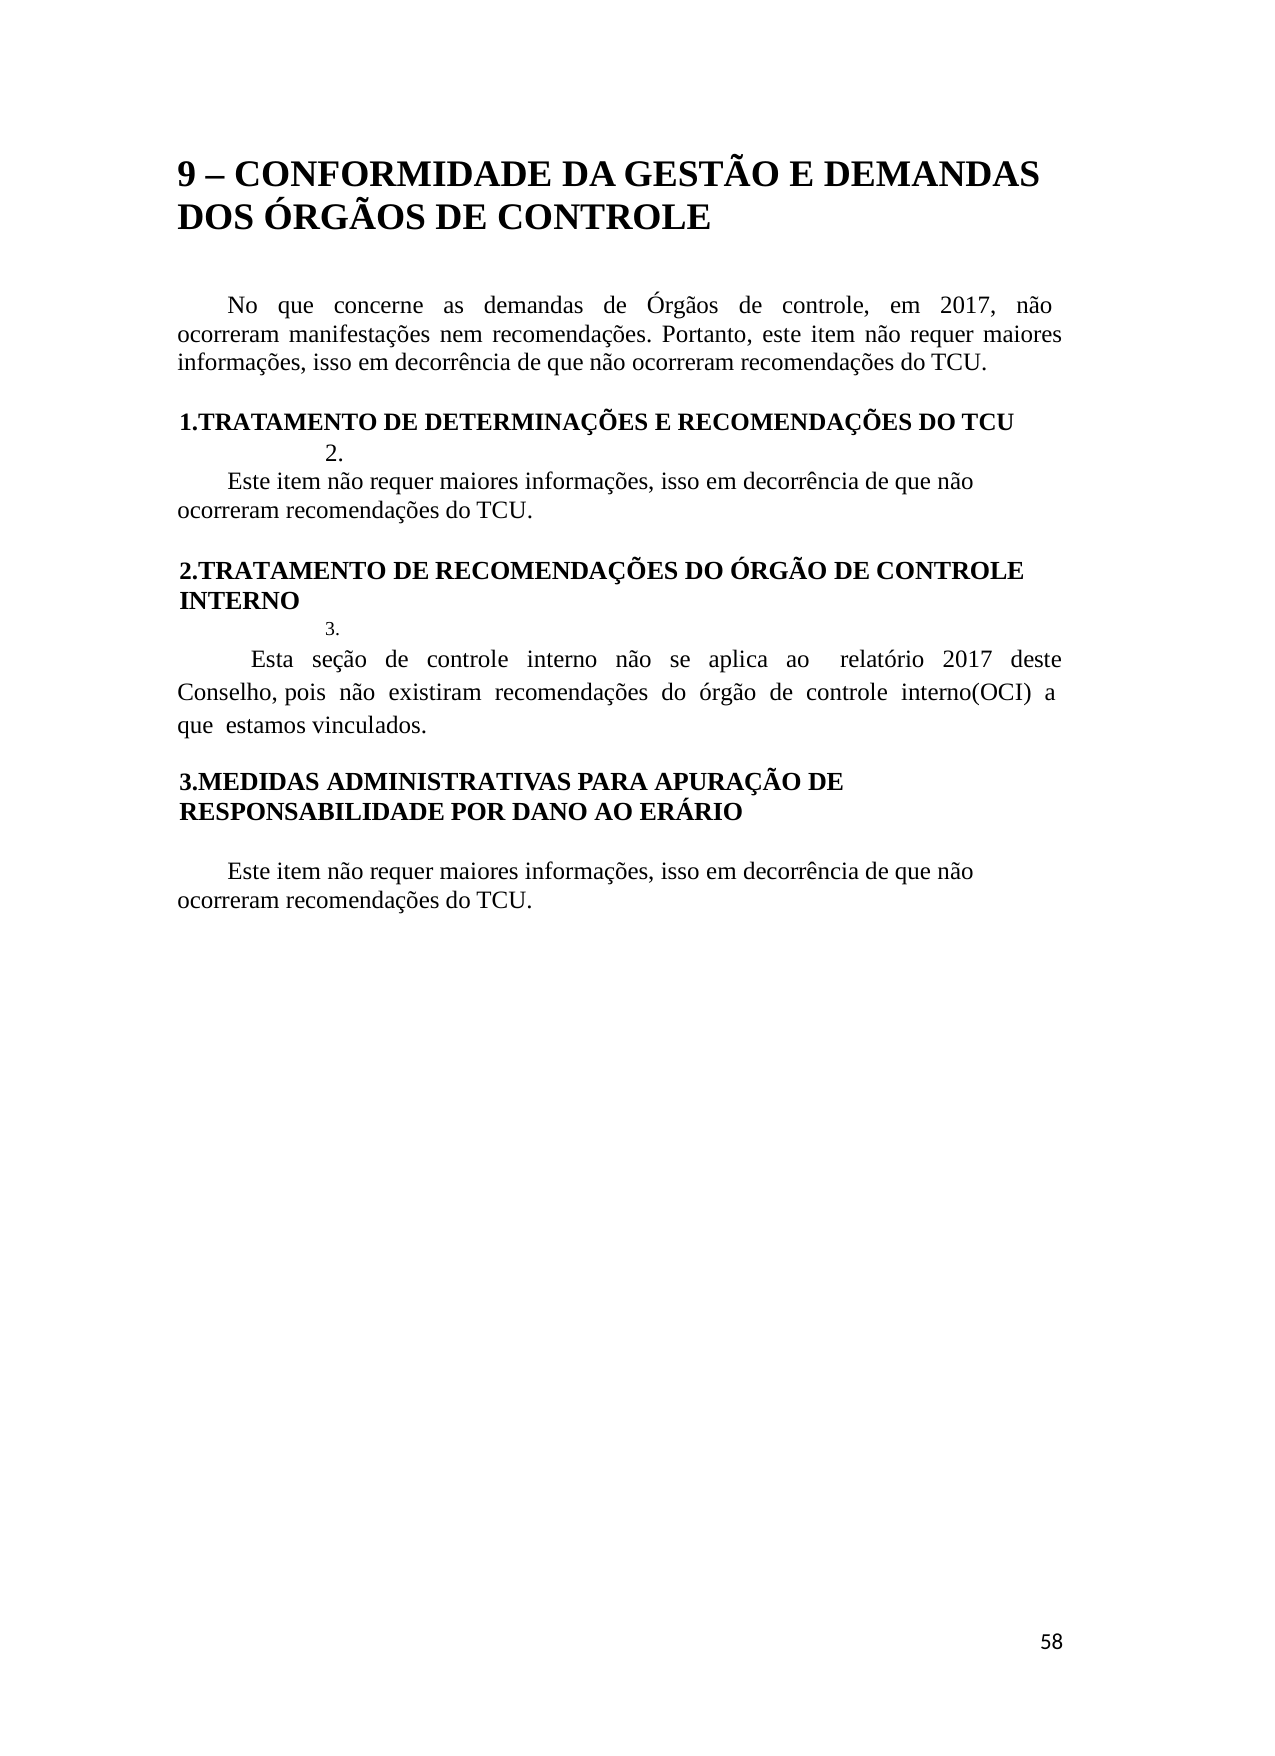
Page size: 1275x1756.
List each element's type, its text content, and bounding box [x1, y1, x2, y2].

text_box No que concerne as demandas de Órgãos de controle, em 2017, não ocorreram manifestações nem recomendações. Portanto, este item não requer maiores informações, isso em decorrência de que não ocorreram recomendações do TCU. TRATAMENTO DE DETERMINAÇÕES E RECOMENDAÇÕES DO TCU Este item não requer maiores informações, isso em decorrência de que não ocorreram recomendações do TCU. TRATAMENTO DE RECOMENDAÇÕES DO ÓRGÃO DE CONTROLE INTERNO Esta seção de controle interno não se aplica ao relatório 2017 deste Conselho, pois não existiram recomendações do órgão de controle interno(OCI) a que estamos vinculados. MEDIDAS ADMINISTRATIVAS PARA APURAÇÃO DE RESPONSABILIDADE POR DANO AO ERÁRIO Este item não requer maiores informações, isso em decorrência de que não ocorreram recomendações do TCU. [175, 289, 1066, 908]
text_box 9 – CONFORMIDADE DA GESTÃO E DEMANDAS DOS ÓRGÃOS DE CONTROLE [175, 150, 1044, 236]
text_box 58 [1035, 1626, 1068, 1654]
